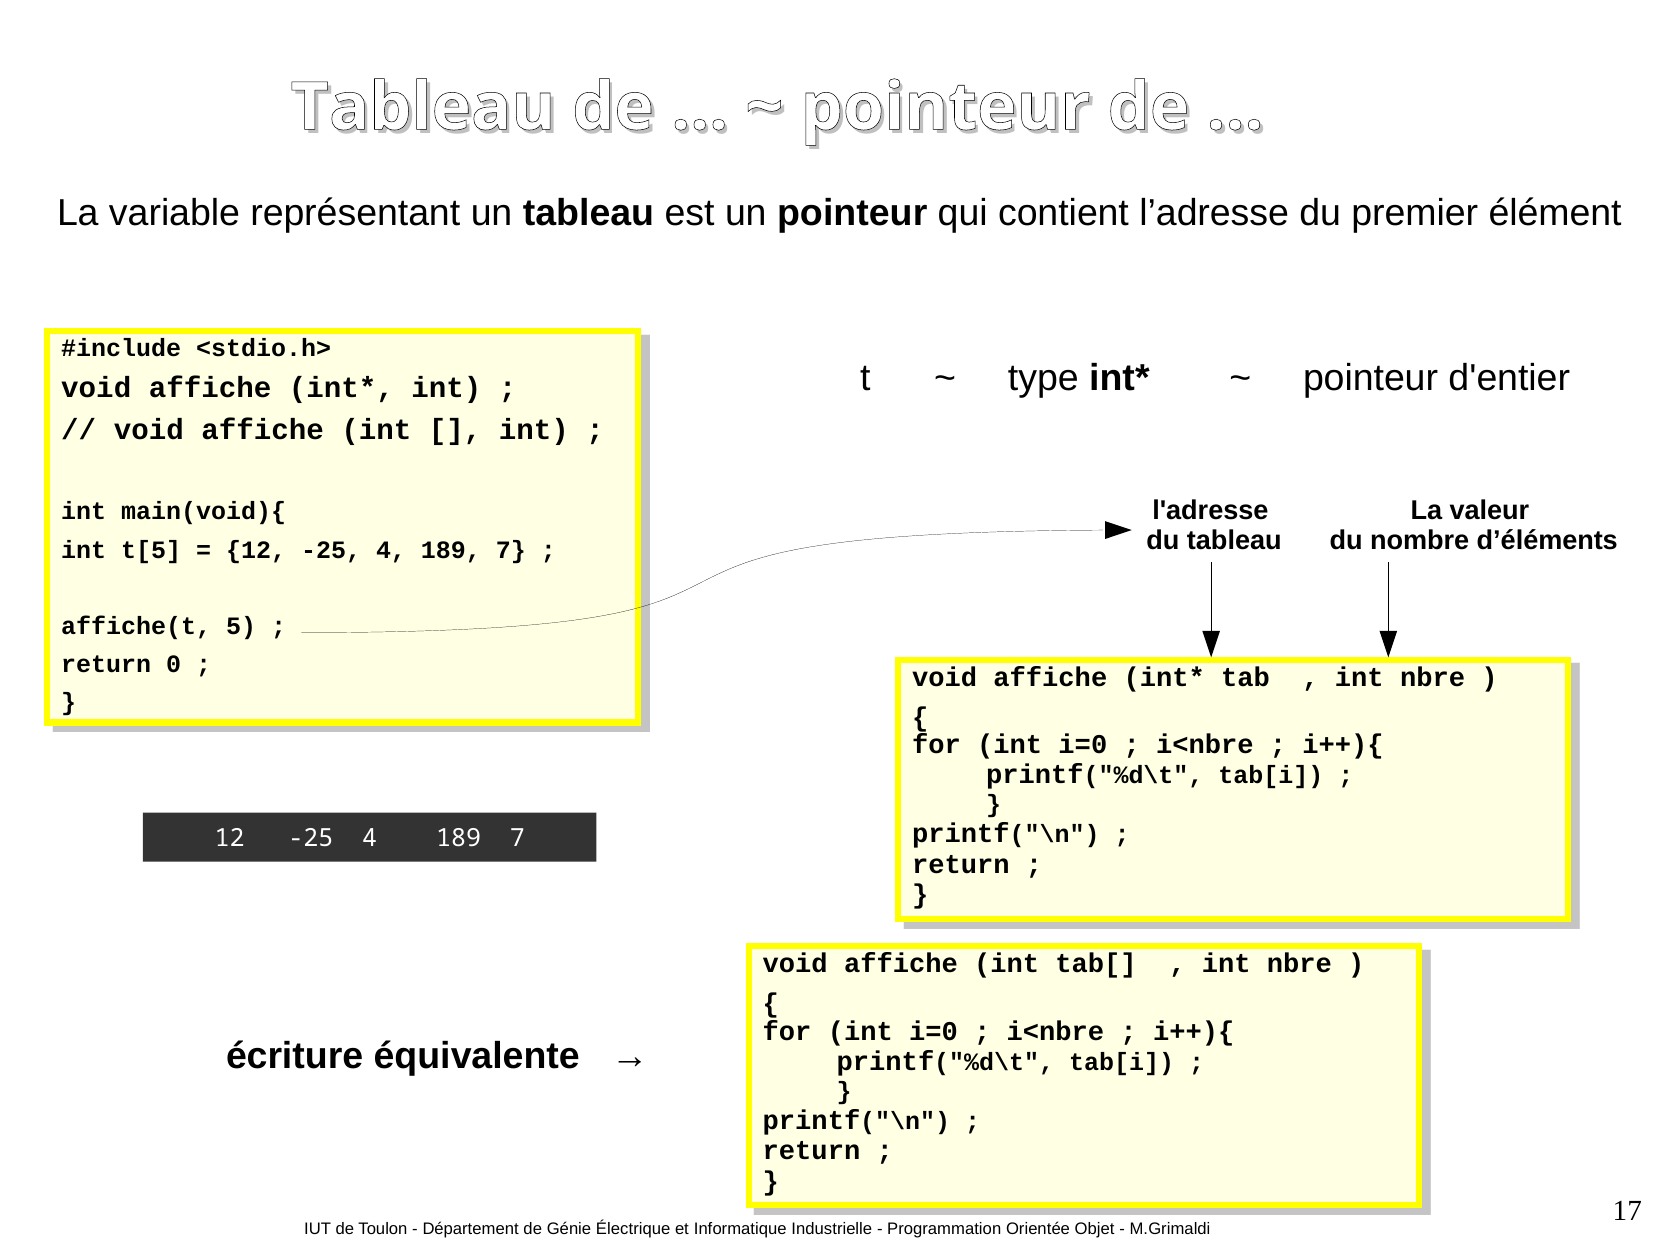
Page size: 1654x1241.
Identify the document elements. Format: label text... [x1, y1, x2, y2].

text_box La valeur du nombre d’éléments [1314, 487, 1633, 573]
text_box 12 -25 4 189 7 [142, 812, 597, 857]
text_box void affiche (int tab[] , int nbre ) { for (int i=0 ; i<nbre ; i++){ printf("%d\t", tab[i]) ; } printf("\n") ; return ; } [748, 946, 1419, 1206]
title Tableau de ... ~ pointeur de ... [50, 0, 1539, 184]
text_box La variable représentant un tableau est un pointeur qui contient l’adresse du premier élément [42, 184, 1637, 260]
text_box void affiche (int* tab , int nbre ) { for (int i=0 ; i<nbre ; i++){ printf("%d\t", tab[i]) ; } printf("\n") ; return ; } [898, 659, 1569, 919]
text_box l'adresse du tableau [1131, 487, 1297, 573]
text_box t ~ type int* ~ pointeur d'entier [845, 349, 1586, 462]
text_box #include <stdio.h> void affiche (int*, int) ; // void affiche (int [], int) ; int main(void){ int t[5] = {12, -25, 4, 189, 7} ; affiche(t, 5) ; return 0 ; } [47, 330, 638, 723]
text_box écriture équivalente → [211, 1027, 703, 1099]
